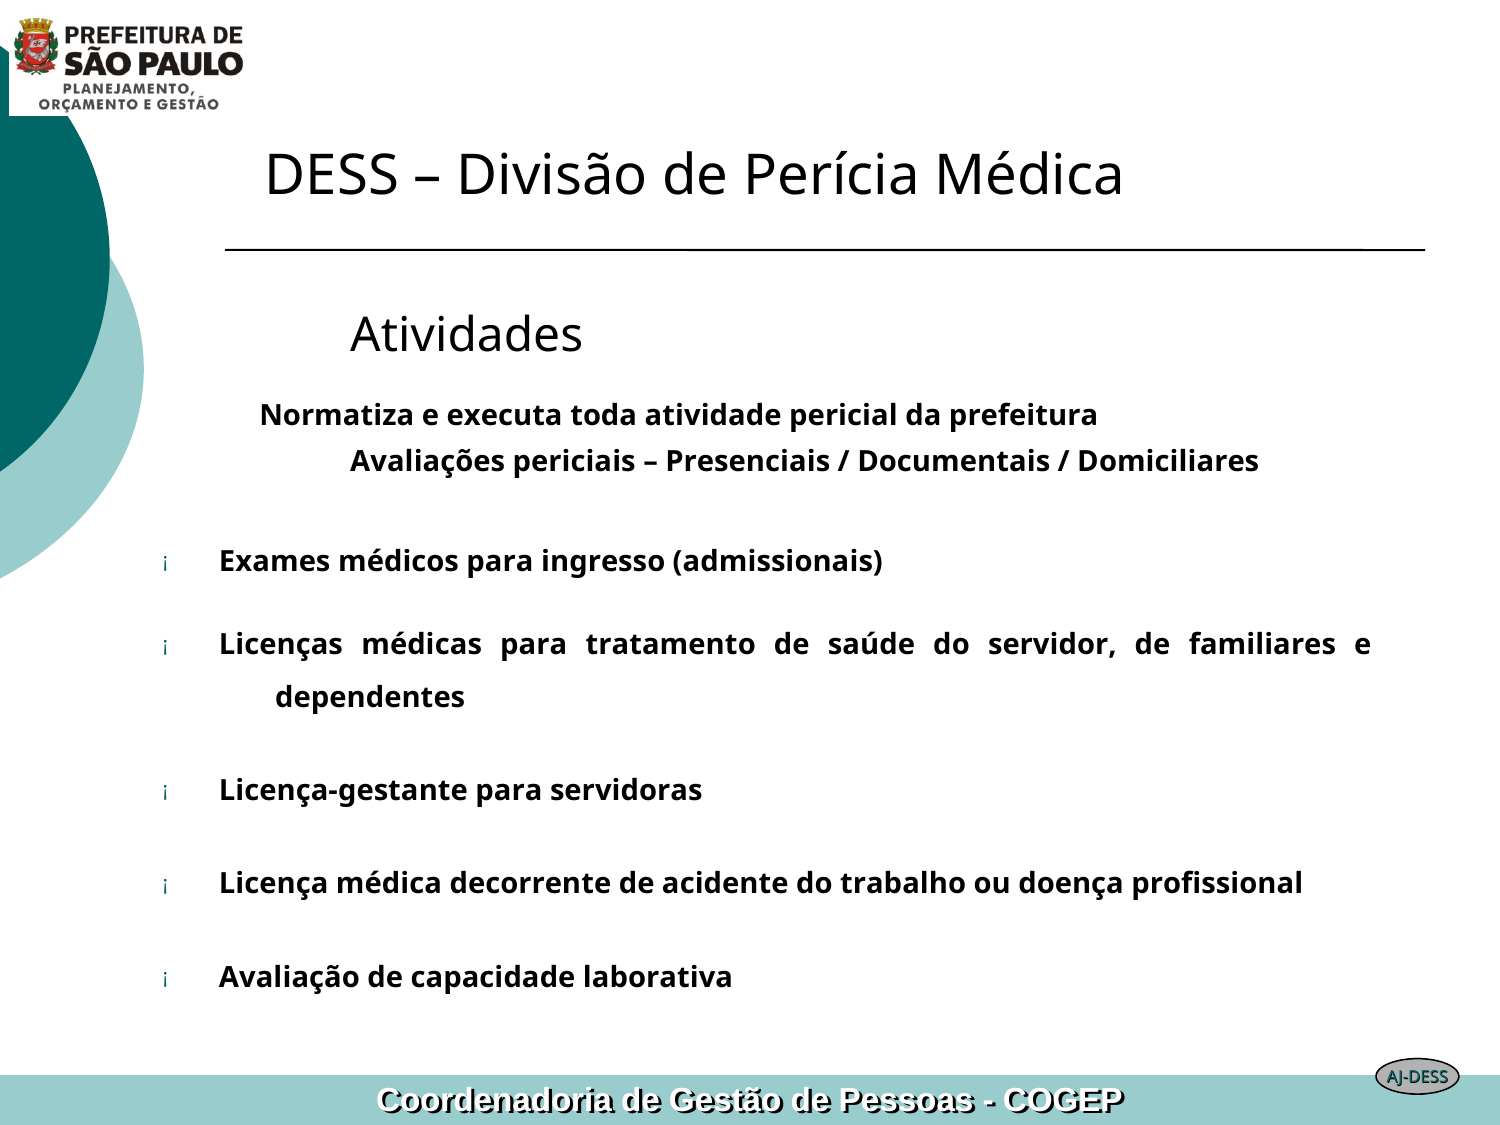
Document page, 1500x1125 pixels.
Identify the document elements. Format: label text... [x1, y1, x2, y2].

title DESS – Divisão de Perícia Médica [174, 37, 1413, 273]
list Atividades Normatiza e executa toda atividade pericial da prefeitura Avaliações periciais – Presenciais / Documentais / Domiciliares Exames médicos para ingresso (admissionais) Licenças médicas para tratamento de saúde do servidor, de familiares e dependentes Licença-gestante para servidoras Licença médica decorrente de acidente do trabalho ou doença profissional Avaliação de capacidade laborativa [147, 267, 1388, 1047]
text_box AJ-DESS [1376, 1058, 1459, 1095]
